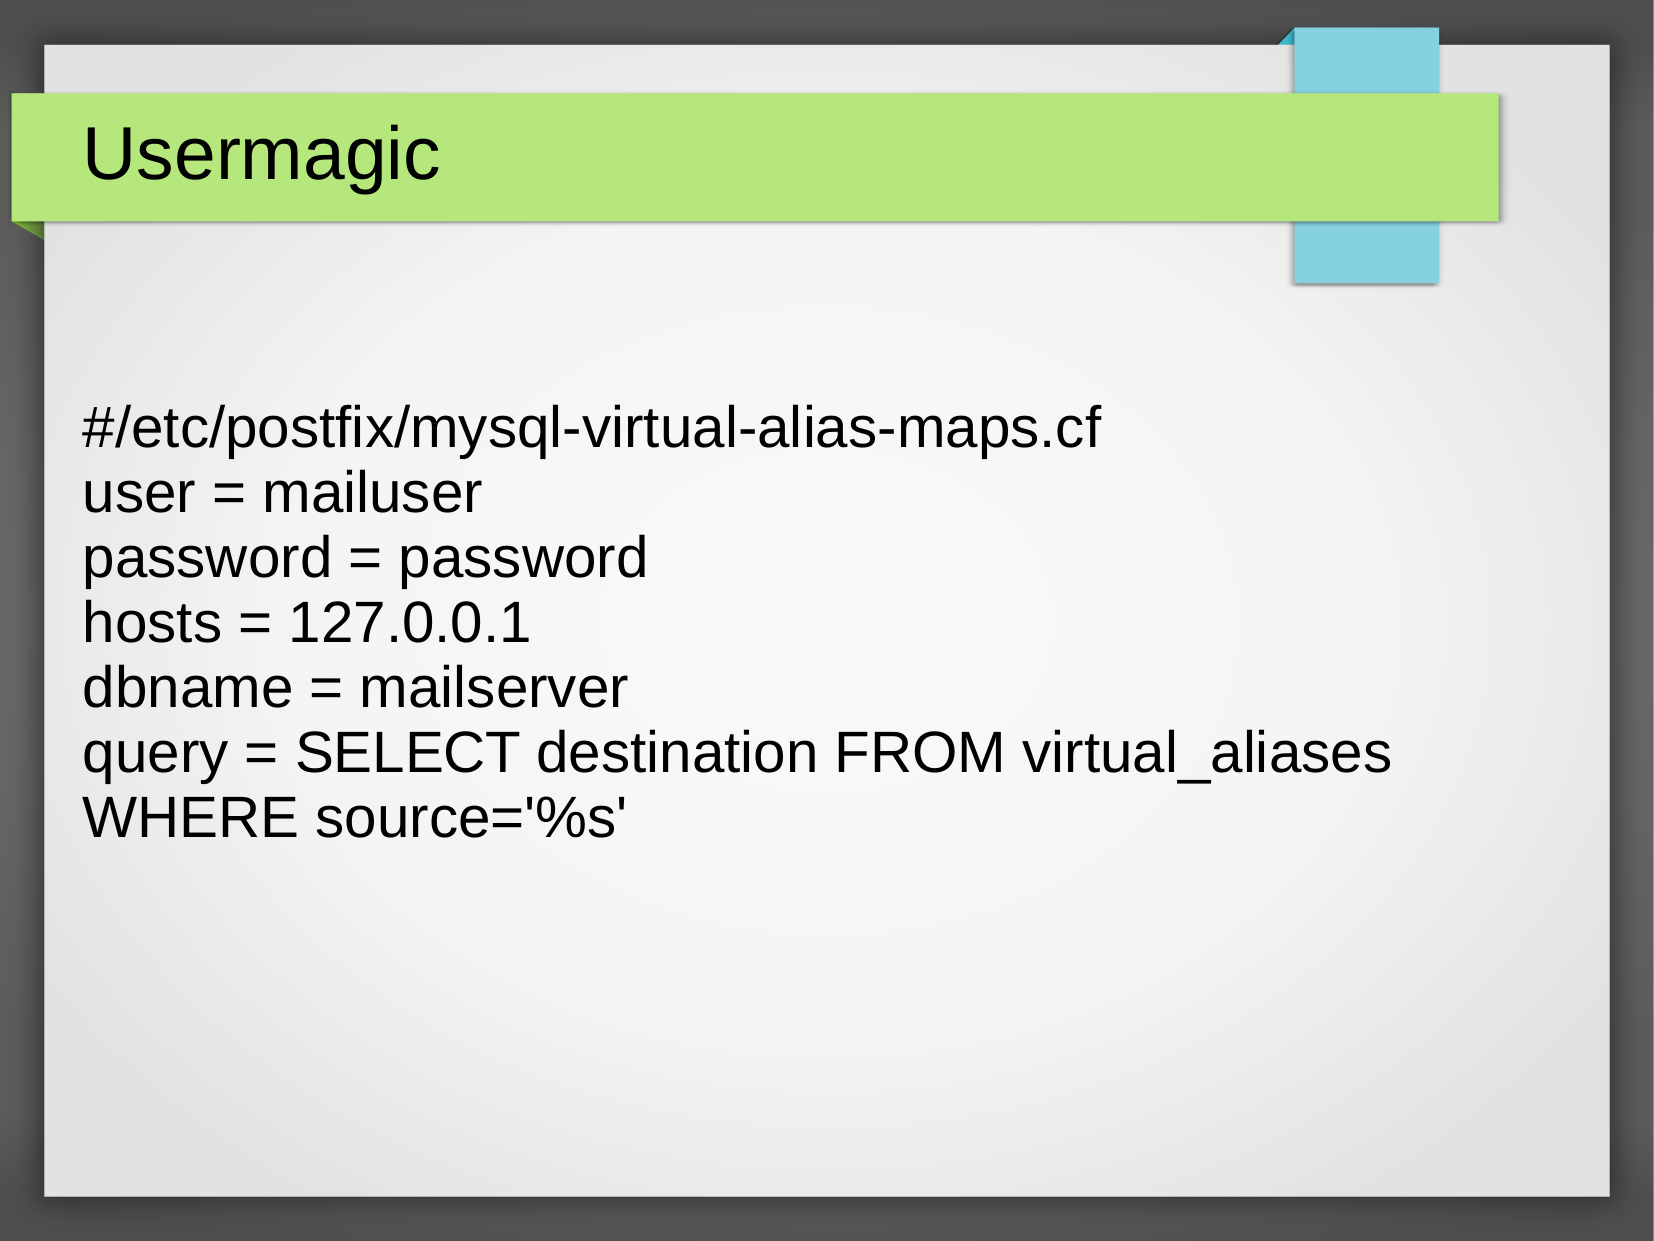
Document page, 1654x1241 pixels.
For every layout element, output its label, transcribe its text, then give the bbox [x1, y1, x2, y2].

picture [0, 0, 1654, 1241]
title Usermagic [82, 94, 1264, 213]
subtitle #/etc/postfix/mysql-virtual-alias-maps.cf user = mailuser password = password hosts = 127.0.0.1 dbname = mailserver query = SELECT destination FROM virtual_aliases WHERE source='%s' [82, 295, 1571, 1015]
